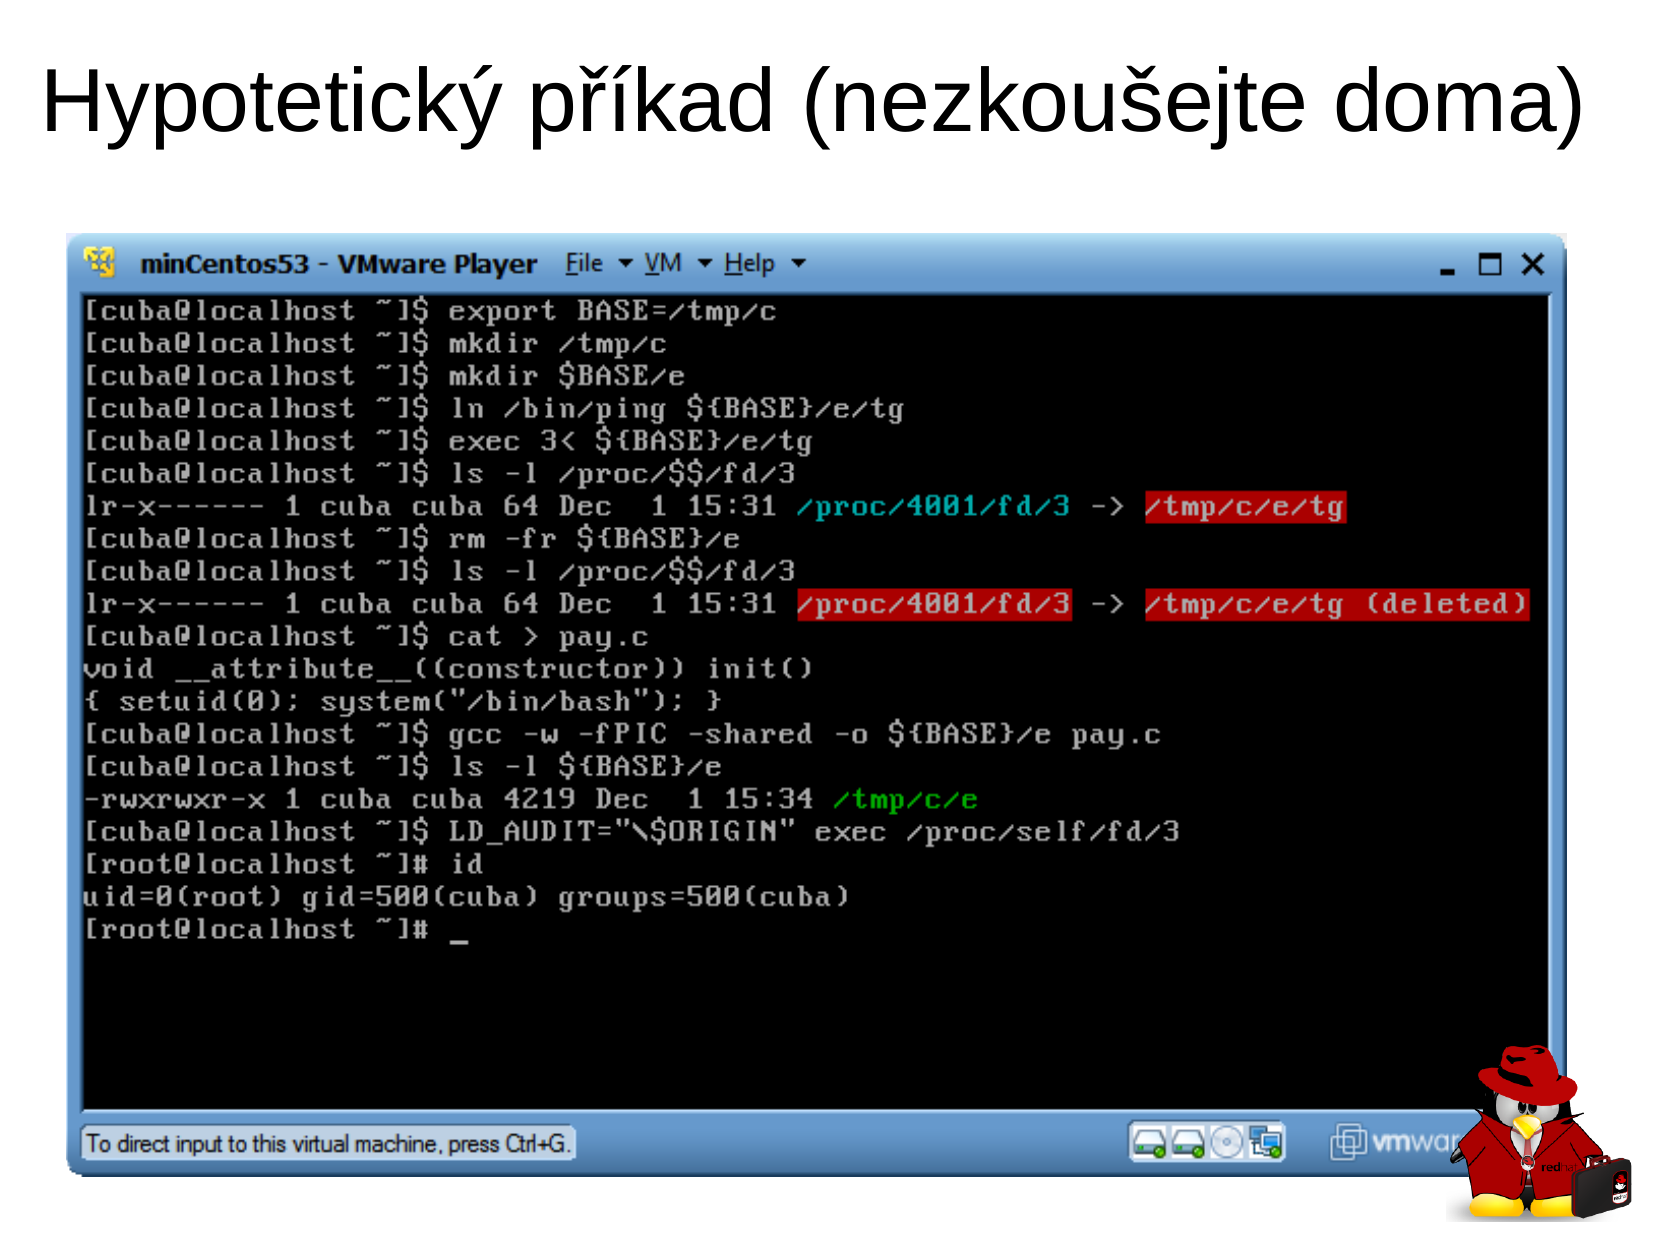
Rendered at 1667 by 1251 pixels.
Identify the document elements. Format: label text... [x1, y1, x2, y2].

title Hypotetický příkad (nezkoušejte doma) [40, 50, 1627, 201]
picture [66, 233, 1635, 1222]
